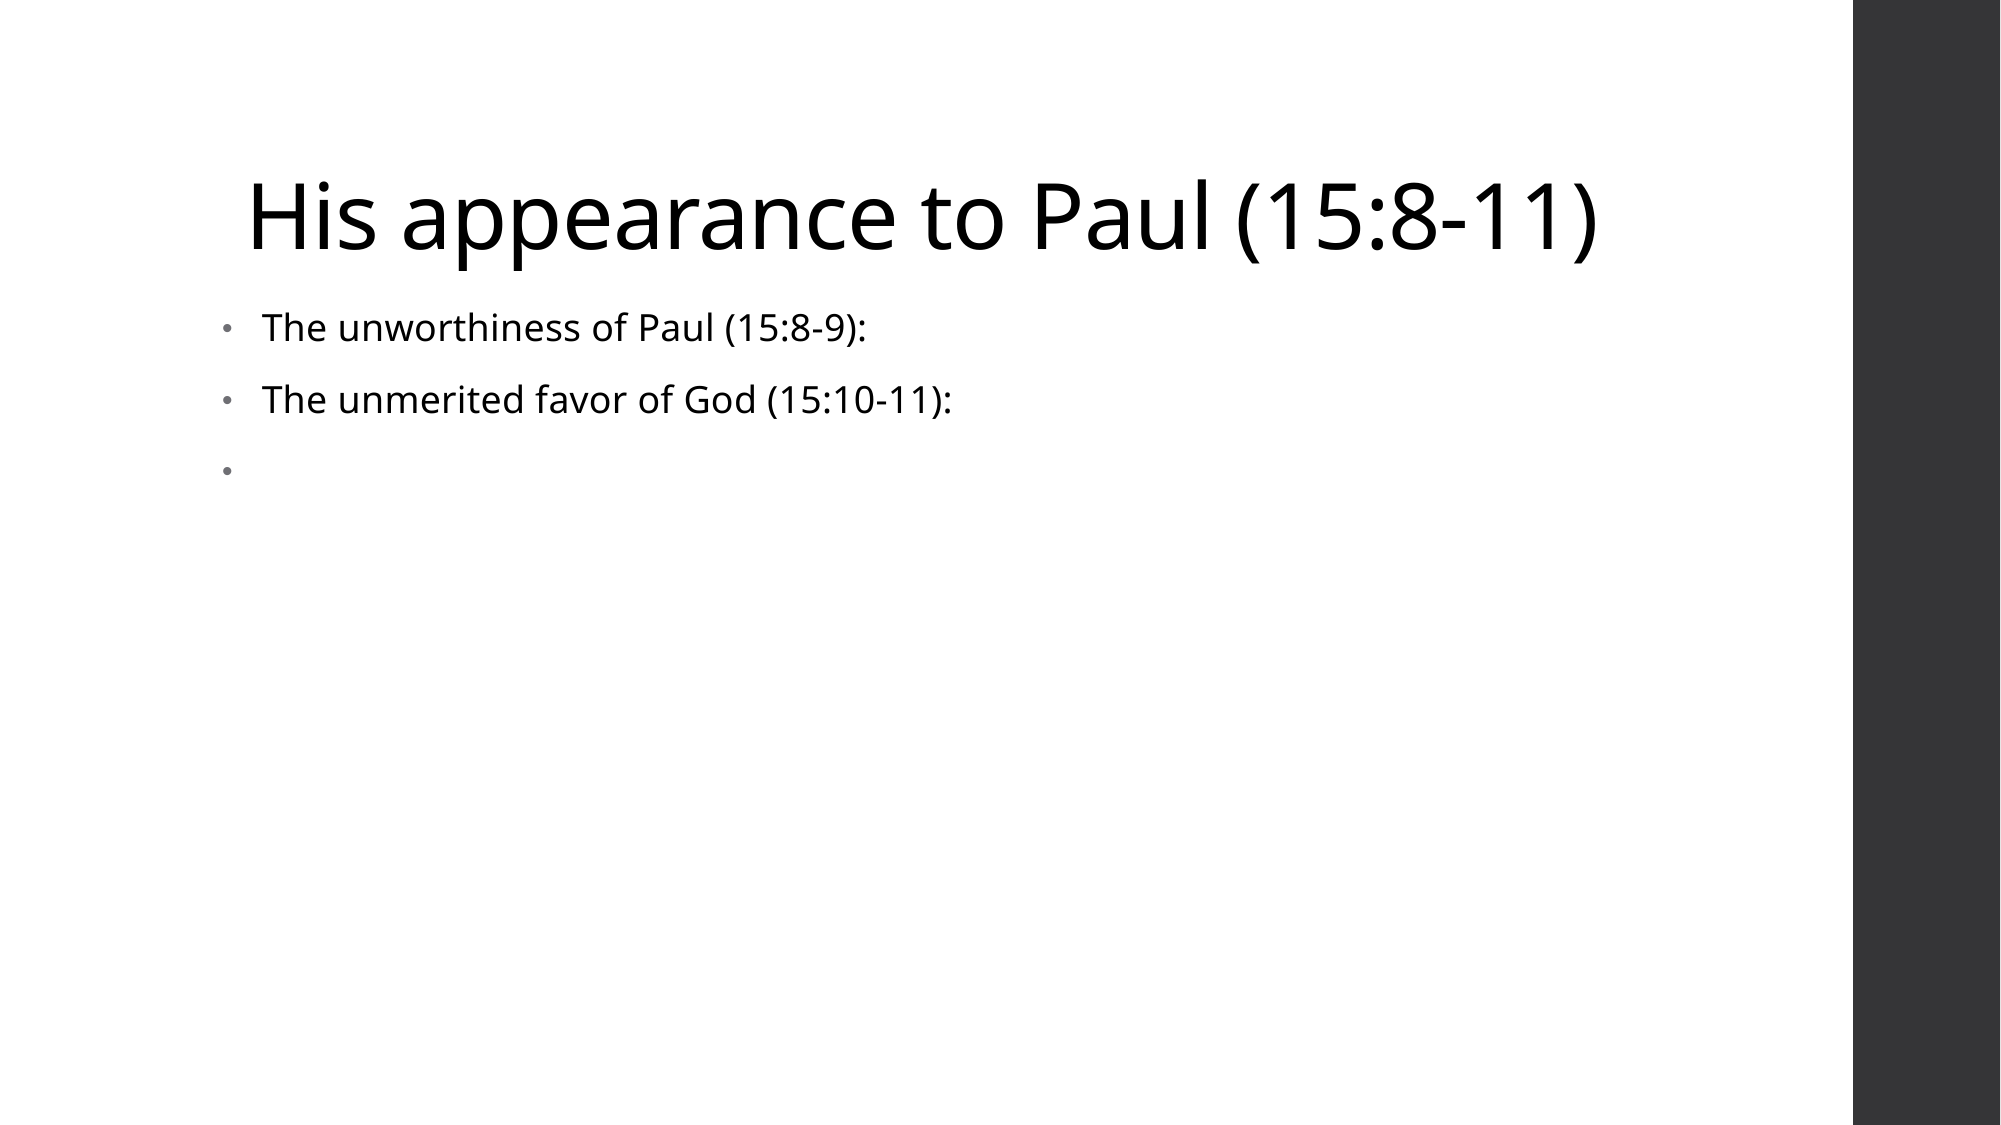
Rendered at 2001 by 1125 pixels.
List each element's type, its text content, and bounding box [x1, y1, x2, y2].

list The unworthiness of Paul (15:8-9): The unmerited favor of God (15:10-11): [206, 299, 1617, 1014]
title His appearance to Paul (15:8-11) [206, 60, 1797, 278]
